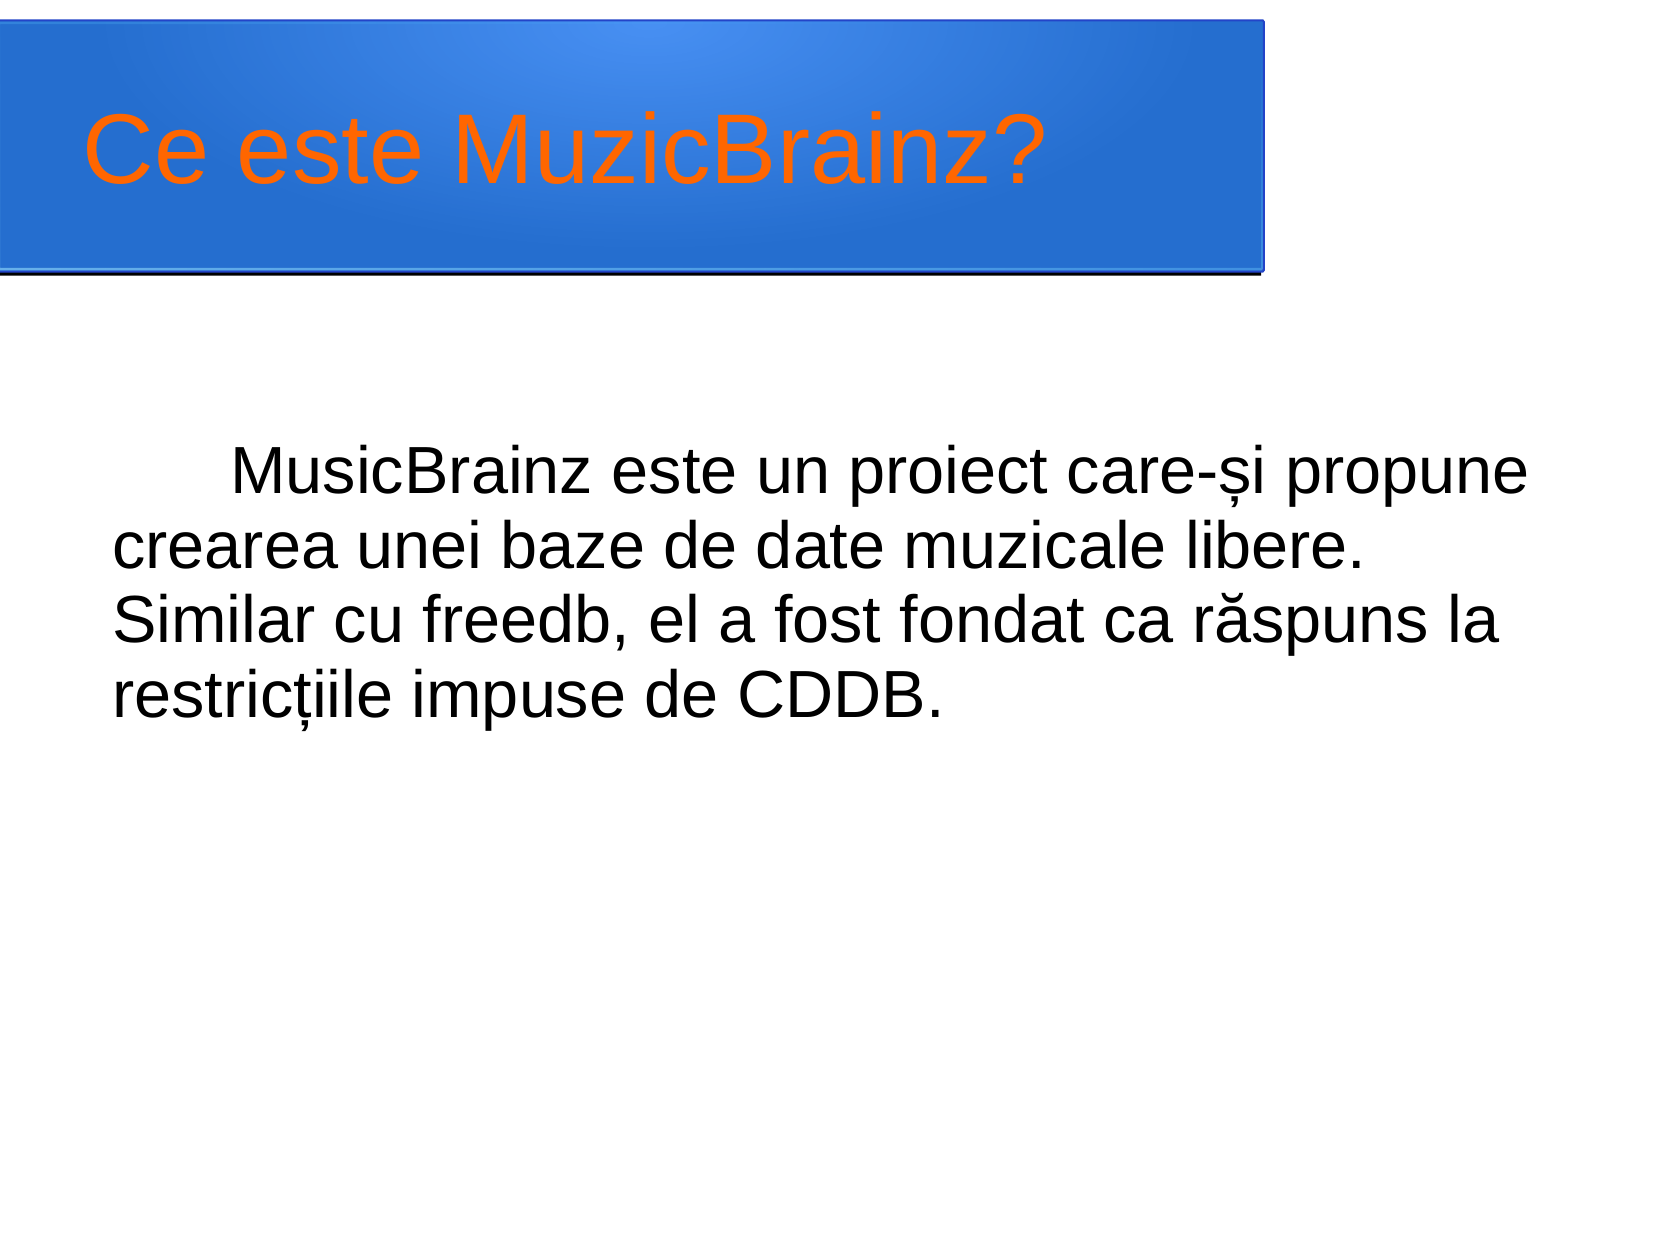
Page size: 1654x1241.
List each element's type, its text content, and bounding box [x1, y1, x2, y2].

list MusicBrainz este un proiect care-și propune crearea unei baze de date muzicale libere. Similar cu freedb, el a fost fondat ca răspuns la restricțiile impuse de CDDB. [82, 299, 1571, 1019]
title Ce este MuzicBrainz? [82, 47, 1235, 252]
